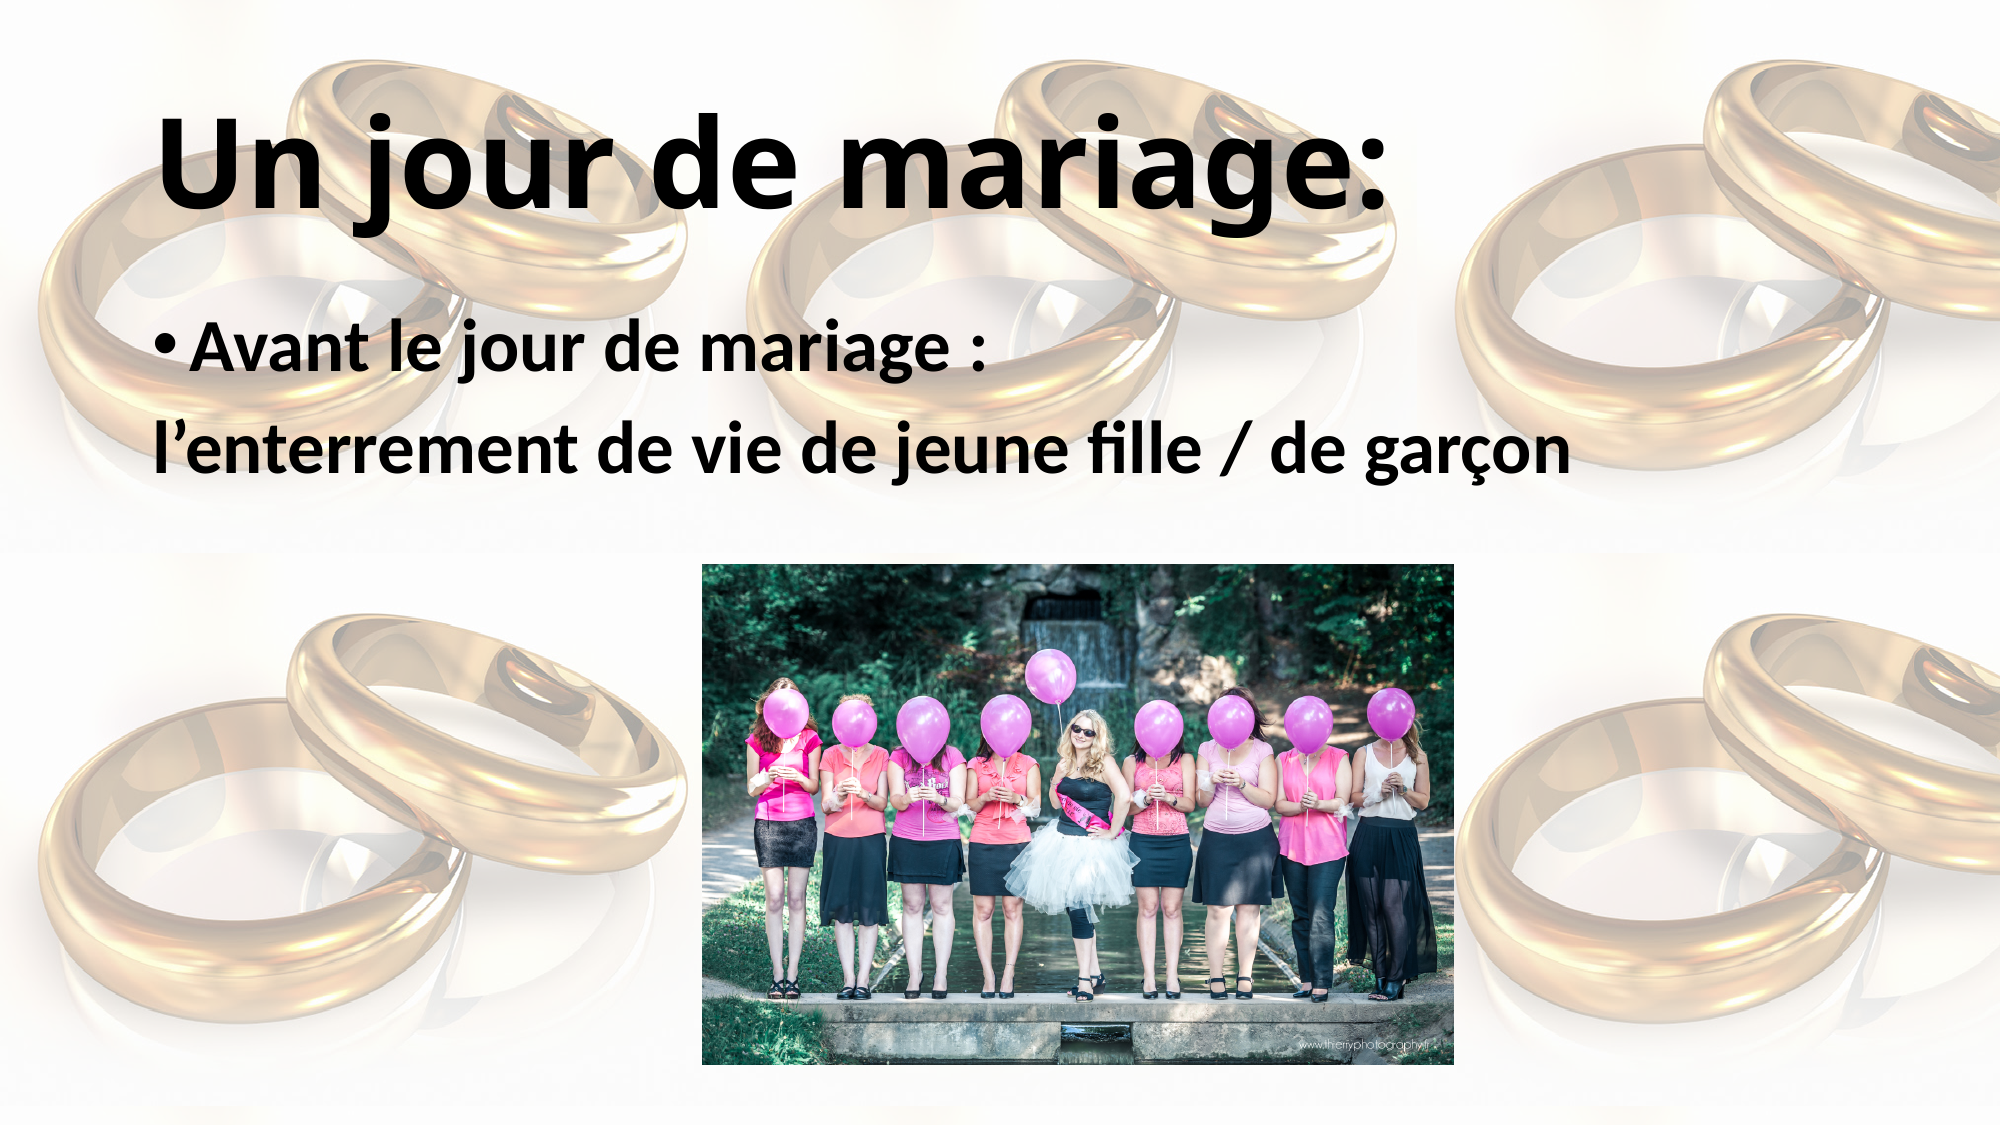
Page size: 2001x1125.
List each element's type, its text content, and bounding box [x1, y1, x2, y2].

list Avant le jour de mariage : l’enterrement de vie de jeune fille / de garçon [137, 299, 1863, 1014]
picture [702, 564, 1454, 1065]
title Un jour de mariage: [137, 59, 1863, 278]
